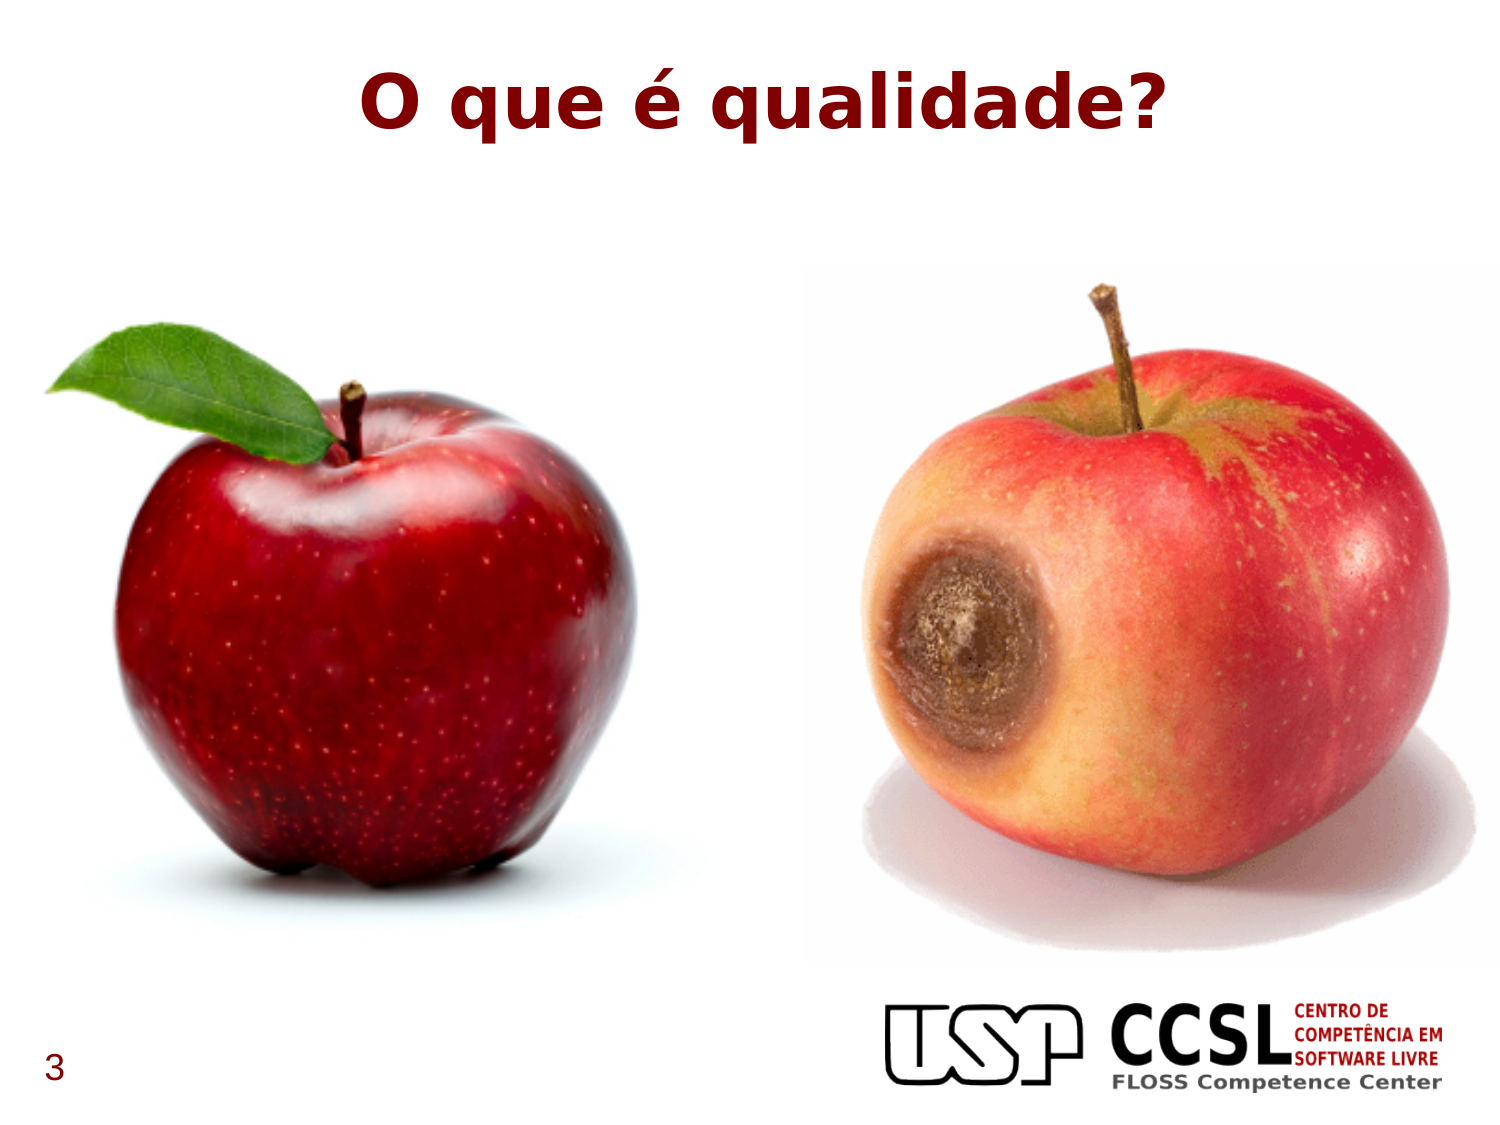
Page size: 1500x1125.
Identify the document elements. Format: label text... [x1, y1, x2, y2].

picture [803, 265, 1500, 964]
picture [885, 1003, 1442, 1093]
picture [0, 165, 777, 993]
title O que é qualidade? [70, 27, 1459, 178]
